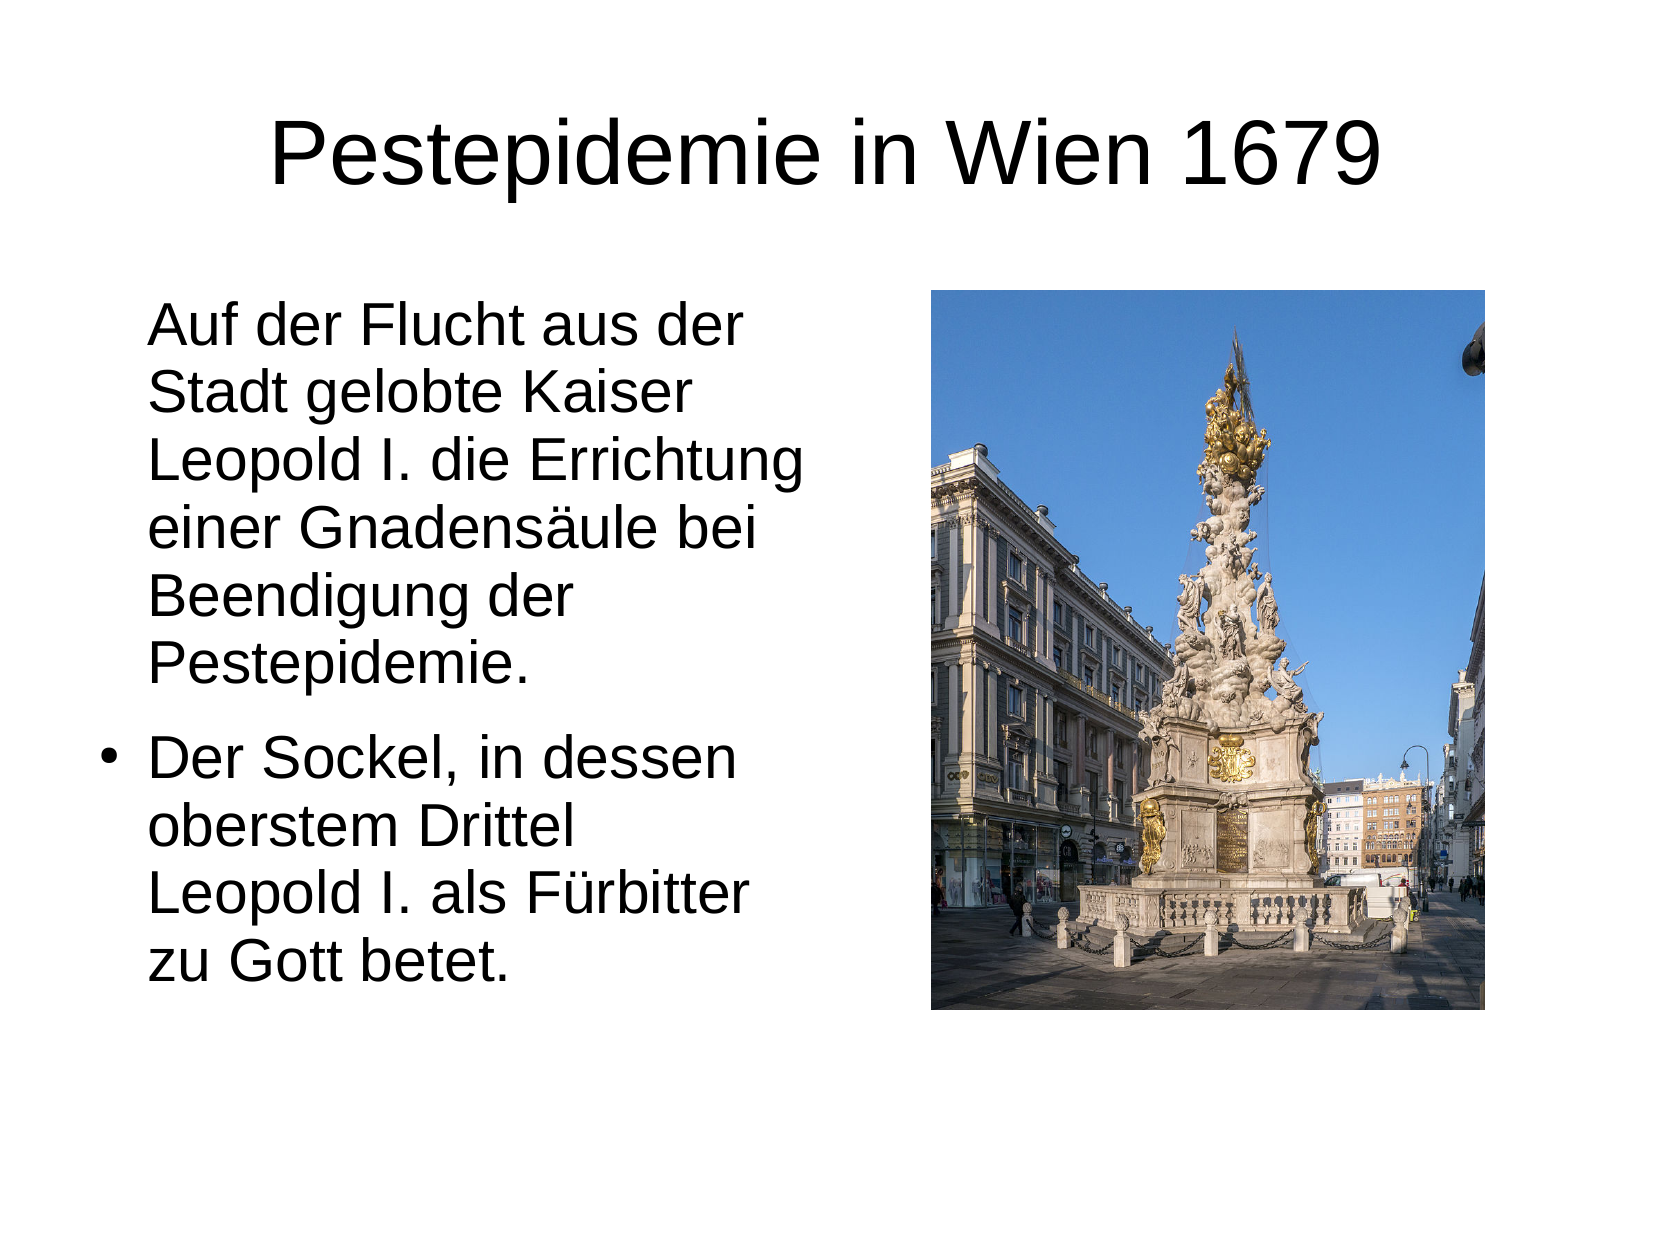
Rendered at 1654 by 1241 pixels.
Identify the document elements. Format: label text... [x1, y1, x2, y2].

list Auf der Flucht aus der Stadt gelobte Kaiser Leopold I. die Errichtung einer Gnadensäule bei Beendigung der Pestepidemie. Der Sockel, in dessen oberstem Drittel Leopold I. als Fürbitter zu Gott betet. [82, 290, 809, 1010]
title Pestepidemie in Wien 1679 [82, 49, 1571, 257]
picture [931, 290, 1485, 1010]
